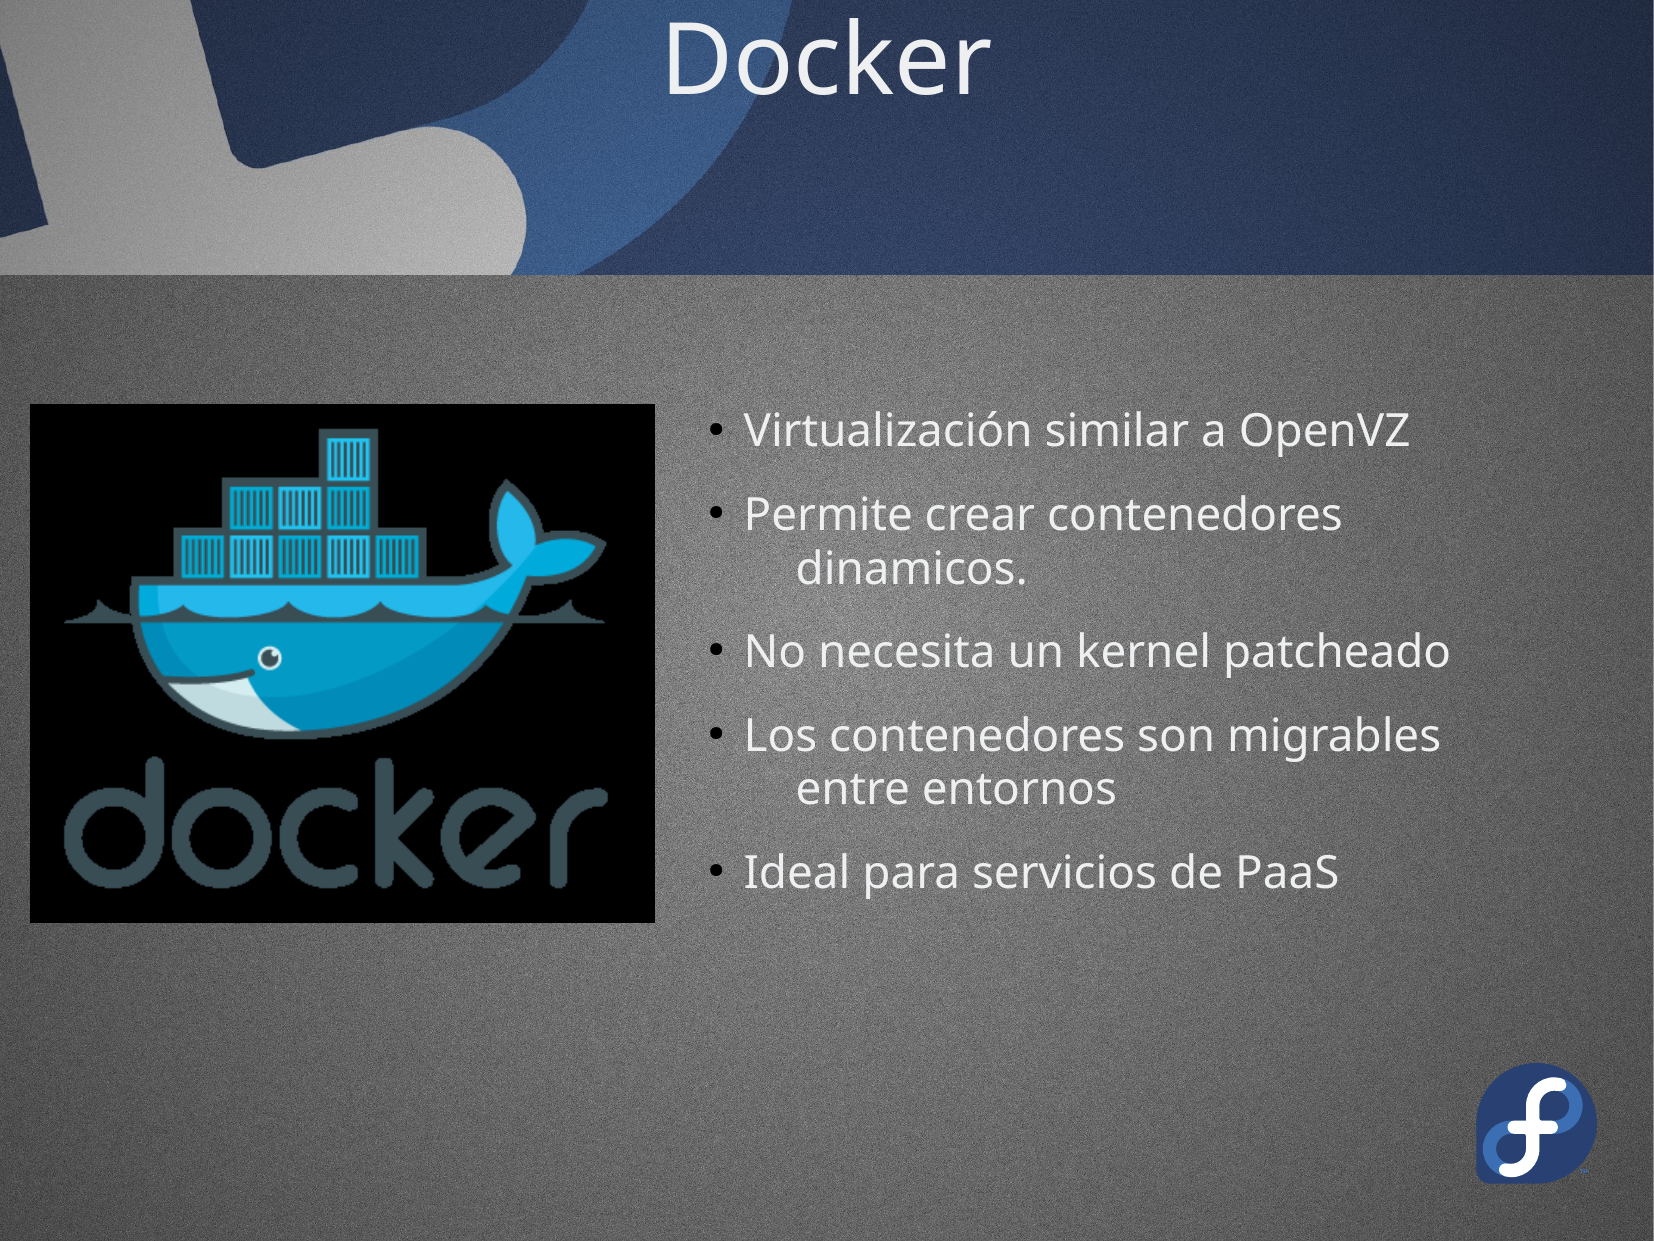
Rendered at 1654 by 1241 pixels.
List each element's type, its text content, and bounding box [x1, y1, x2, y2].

text_box Virtualización similar a OpenVZ Permite crear contenedores dinamicos. No necesita un kernel patcheado Los contenedores son migrables entre entornos Ideal para servicios de PaaS [689, 402, 1516, 1021]
text_box Docker [88, 0, 1565, 237]
picture [0, 0, 1654, 1241]
